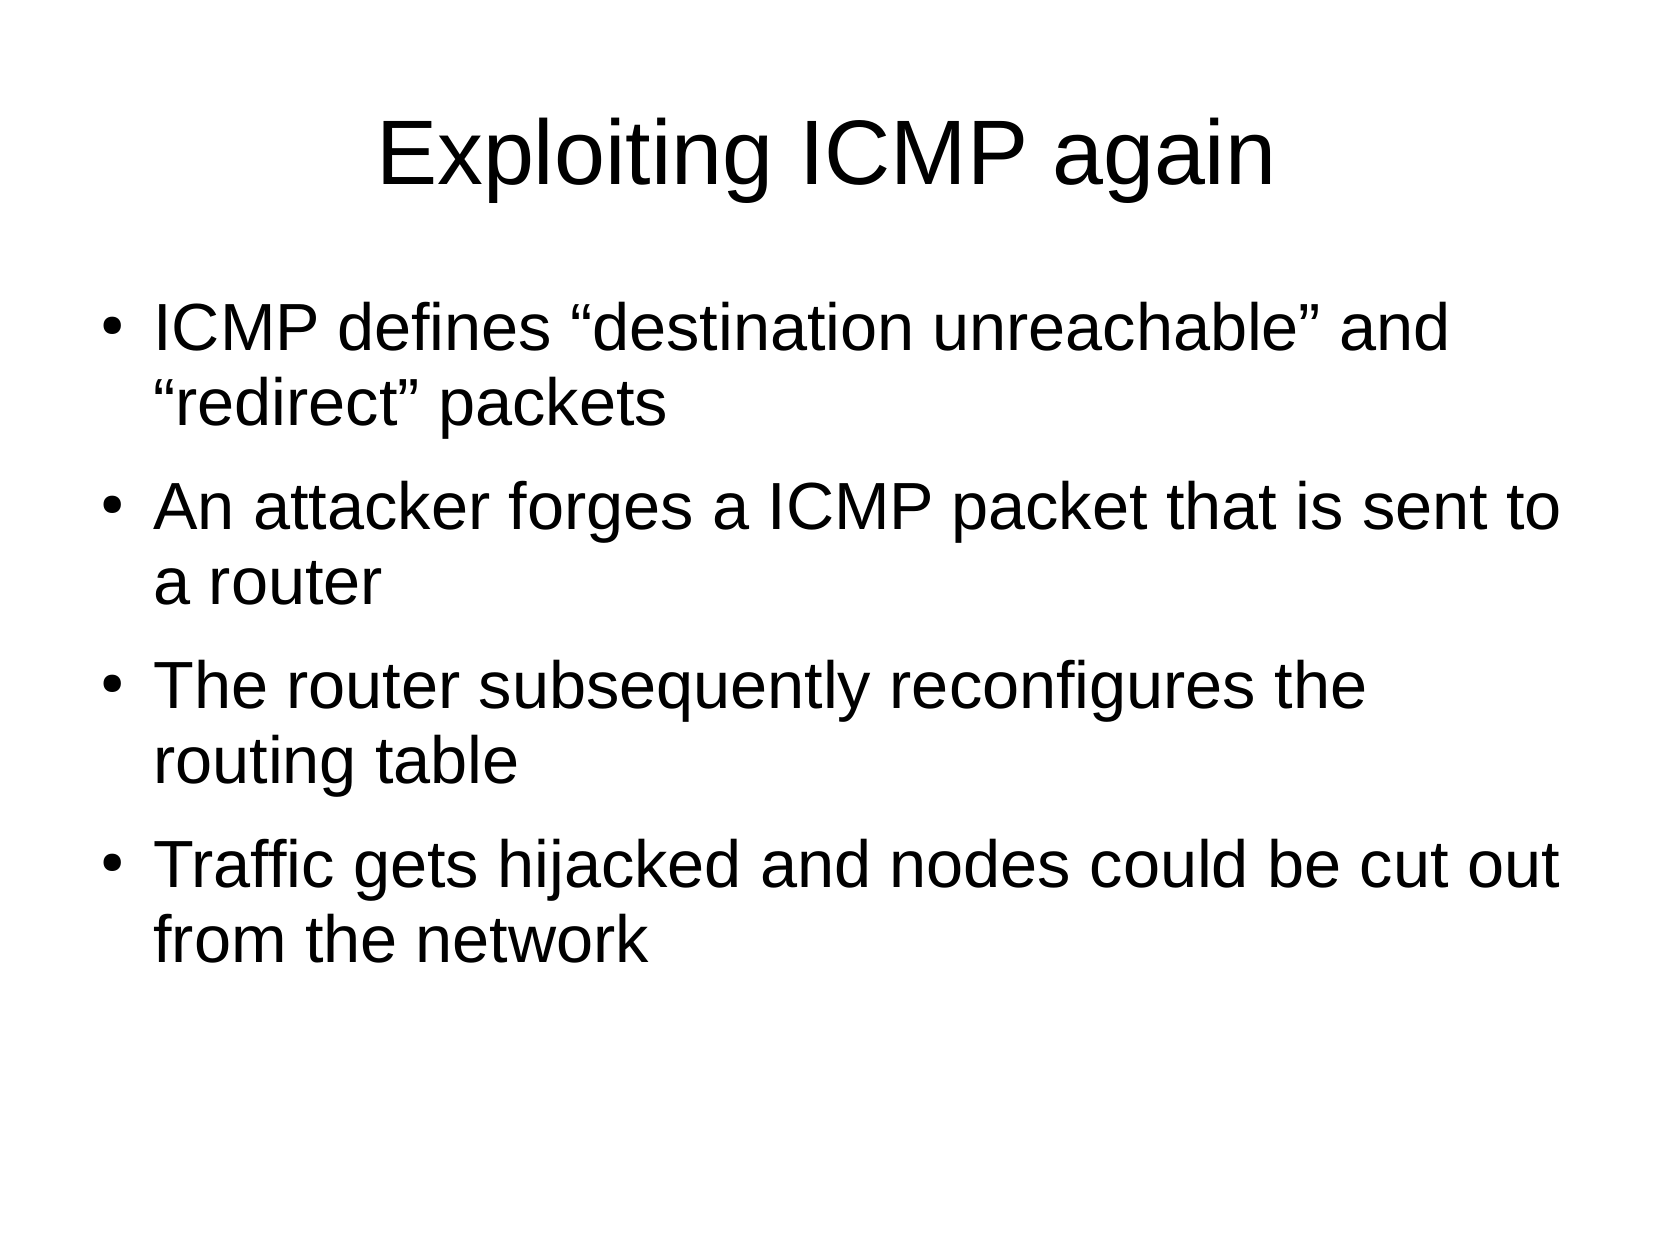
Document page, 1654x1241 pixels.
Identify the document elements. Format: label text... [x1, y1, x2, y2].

title Exploiting ICMP again [82, 49, 1571, 257]
list ICMP defines “destination unreachable” and “redirect” packets An attacker forges a ICMP packet that is sent to a router The router subsequently reconfigures the routing table Traffic gets hijacked and nodes could be cut out from the network [82, 290, 1571, 1010]
